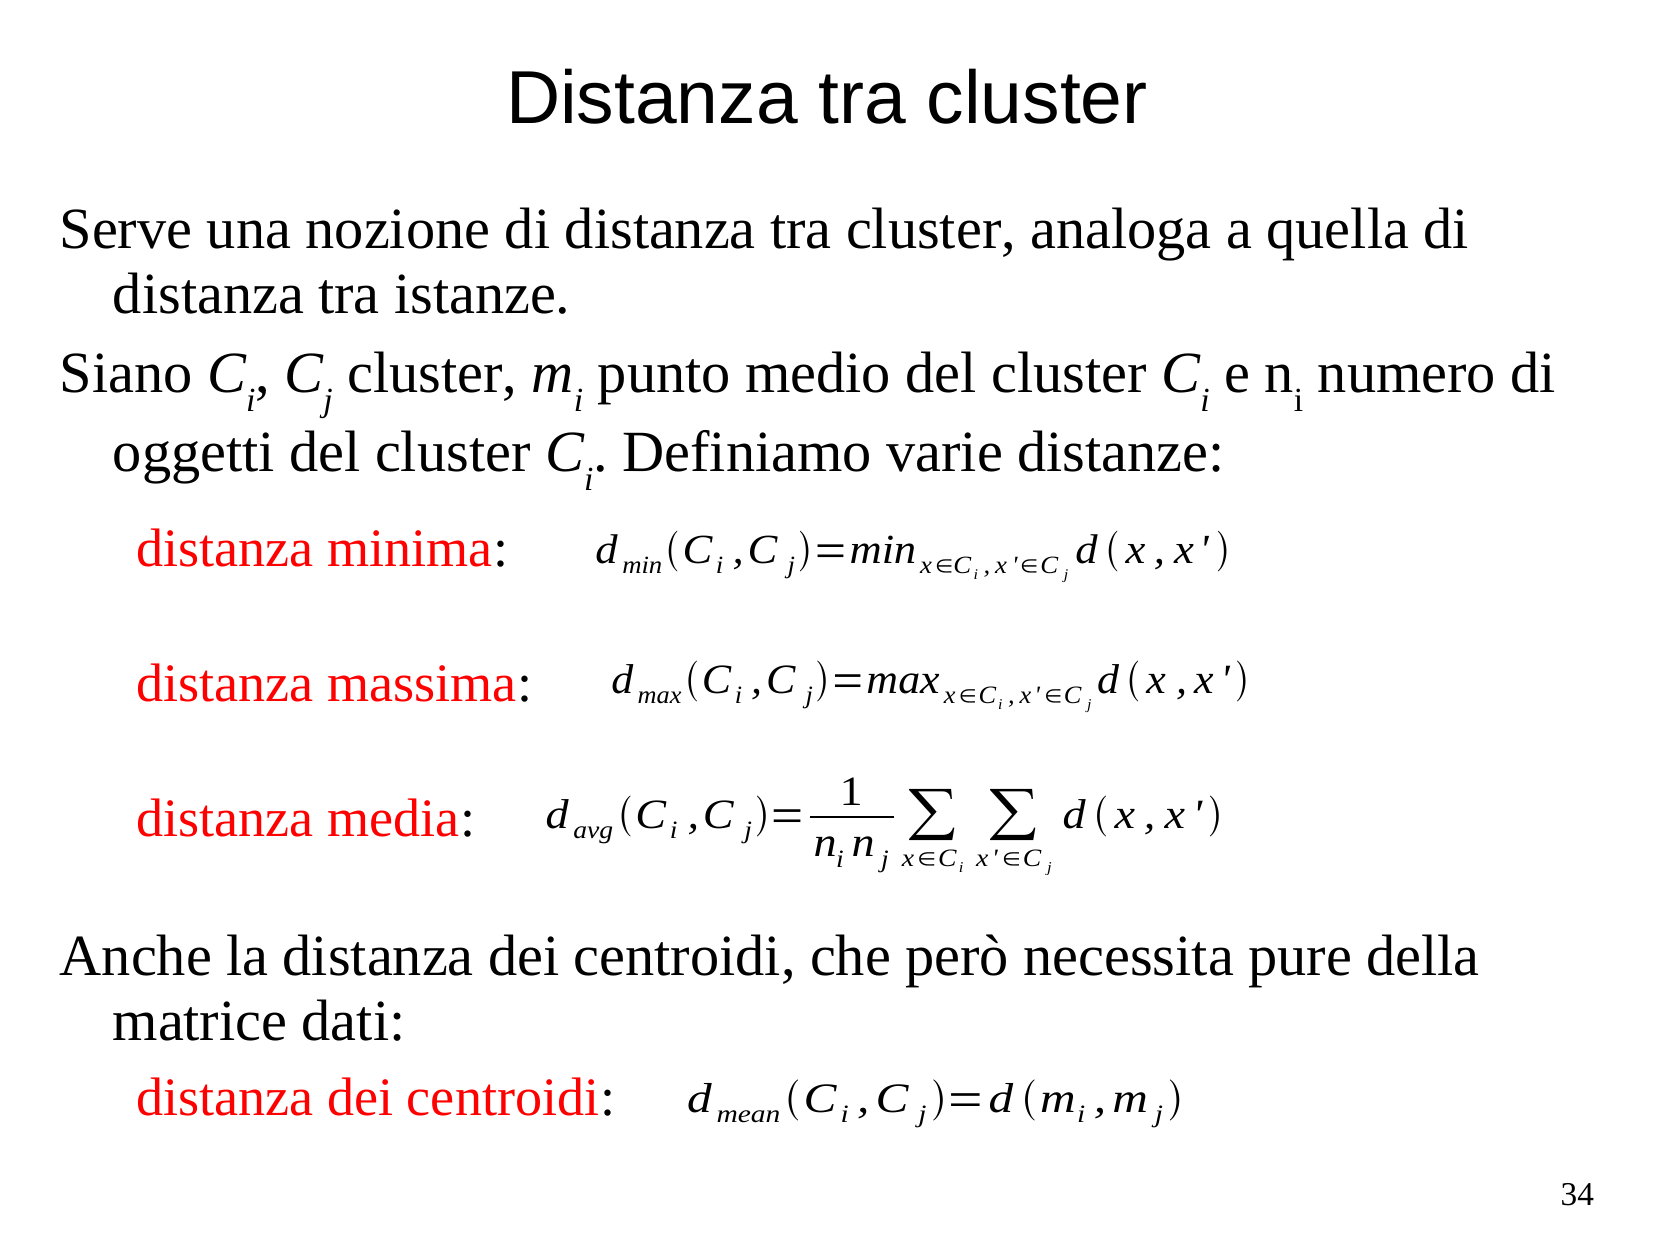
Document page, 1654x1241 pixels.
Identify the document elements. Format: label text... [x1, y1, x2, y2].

chart [587, 526, 1237, 583]
chart [677, 1075, 1191, 1128]
chart [603, 656, 1256, 713]
chart [536, 767, 1230, 875]
list Serve una nozione di distanza tra cluster, analoga a quella di distanza tra istanze. Siano Ci, Cj cluster, mi punto medio del cluster Ci e ni numero di oggetti del cluster Ci. Definiamo varie distanze: distanza minima: distanza massima: distanza media: Anche la distanza dei centroidi, che però necessita pure della matrice dati: distanza dei centroidi: [42, 196, 1612, 1188]
title Distanza tra cluster [37, 30, 1617, 166]
